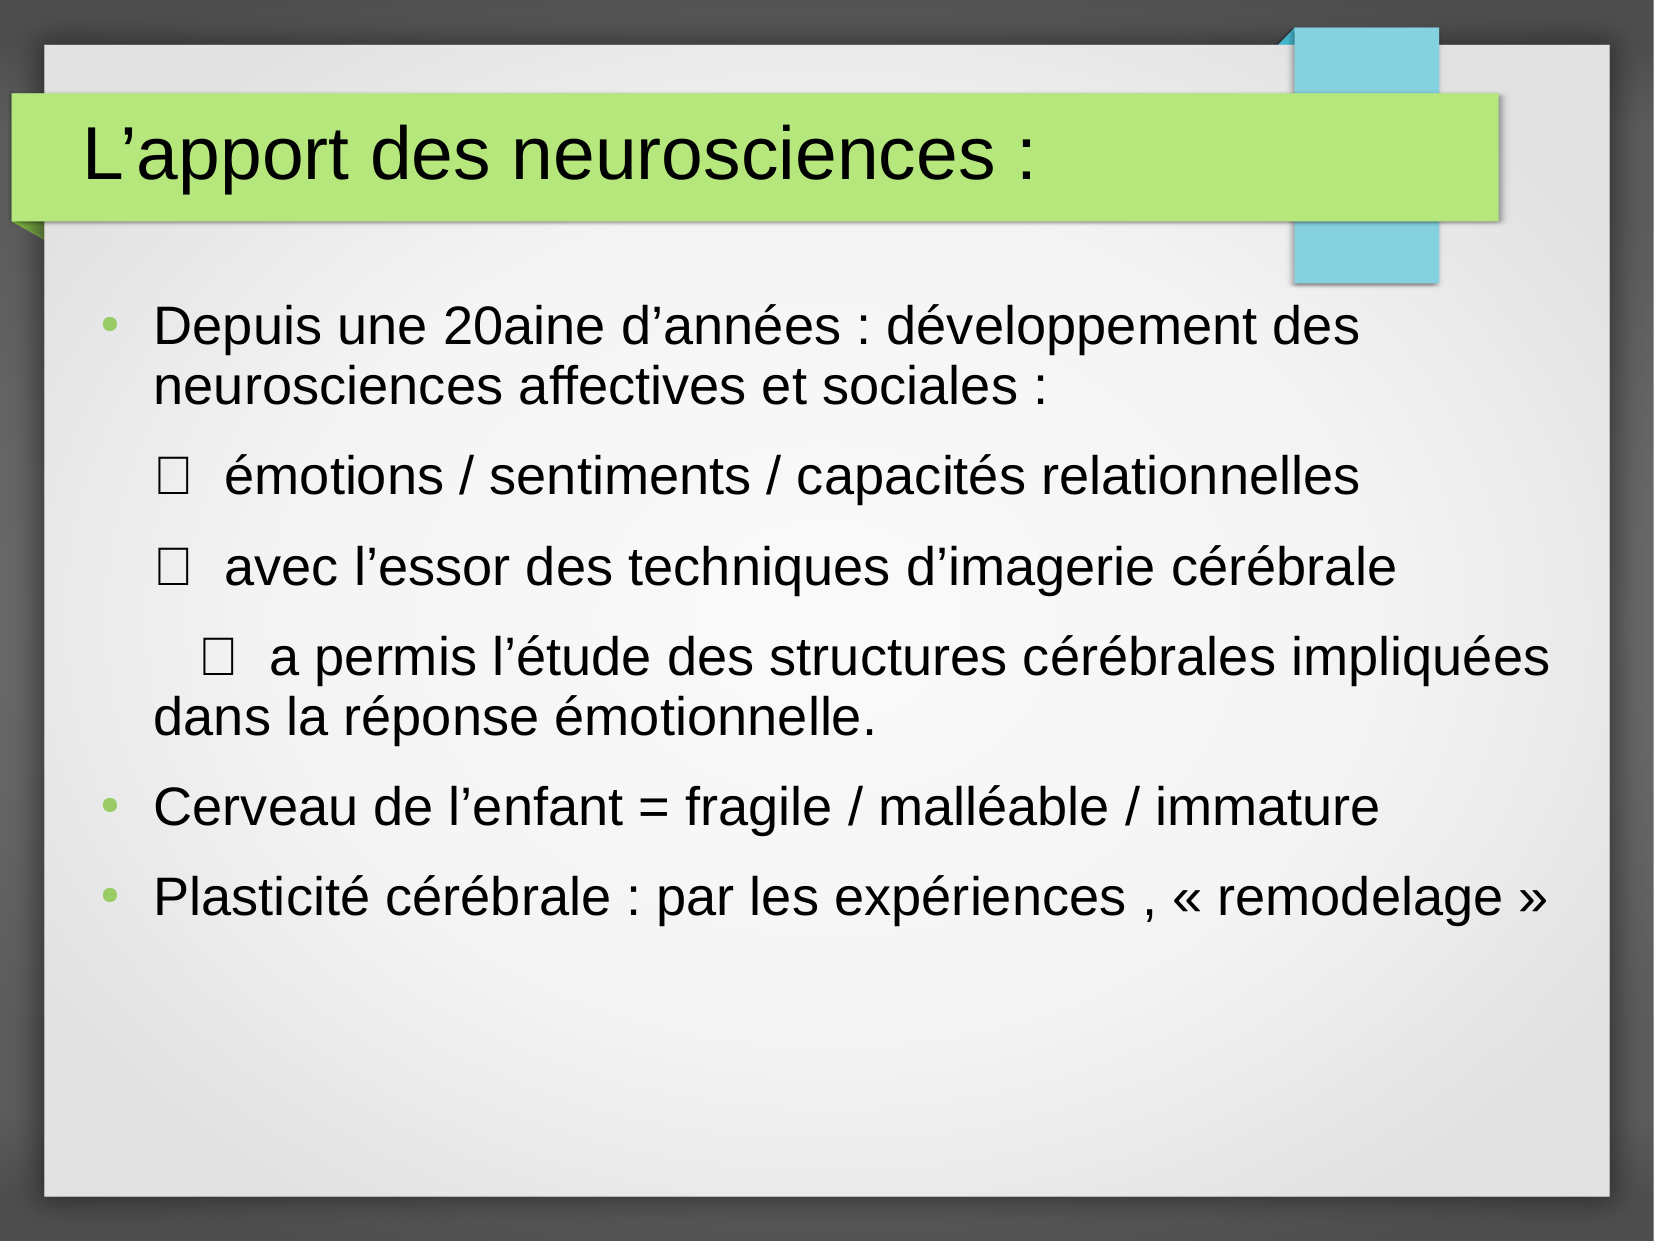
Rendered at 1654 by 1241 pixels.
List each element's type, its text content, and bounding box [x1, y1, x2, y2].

picture [0, 0, 1654, 1241]
title L’apport des neurosciences : [82, 94, 1264, 213]
list Depuis une 20aine d’années : développement des neurosciences affectives et sociales :  émotions / sentiments / capacités relationnelles  avec l’essor des techniques d’imagerie cérébrale  a permis l’étude des structures cérébrales impliquées dans la réponse émotionnelle. Cerveau de l’enfant = fragile / malléable / immature Plasticité cérébrale : par les expériences , « remodelage » [82, 295, 1571, 1015]
